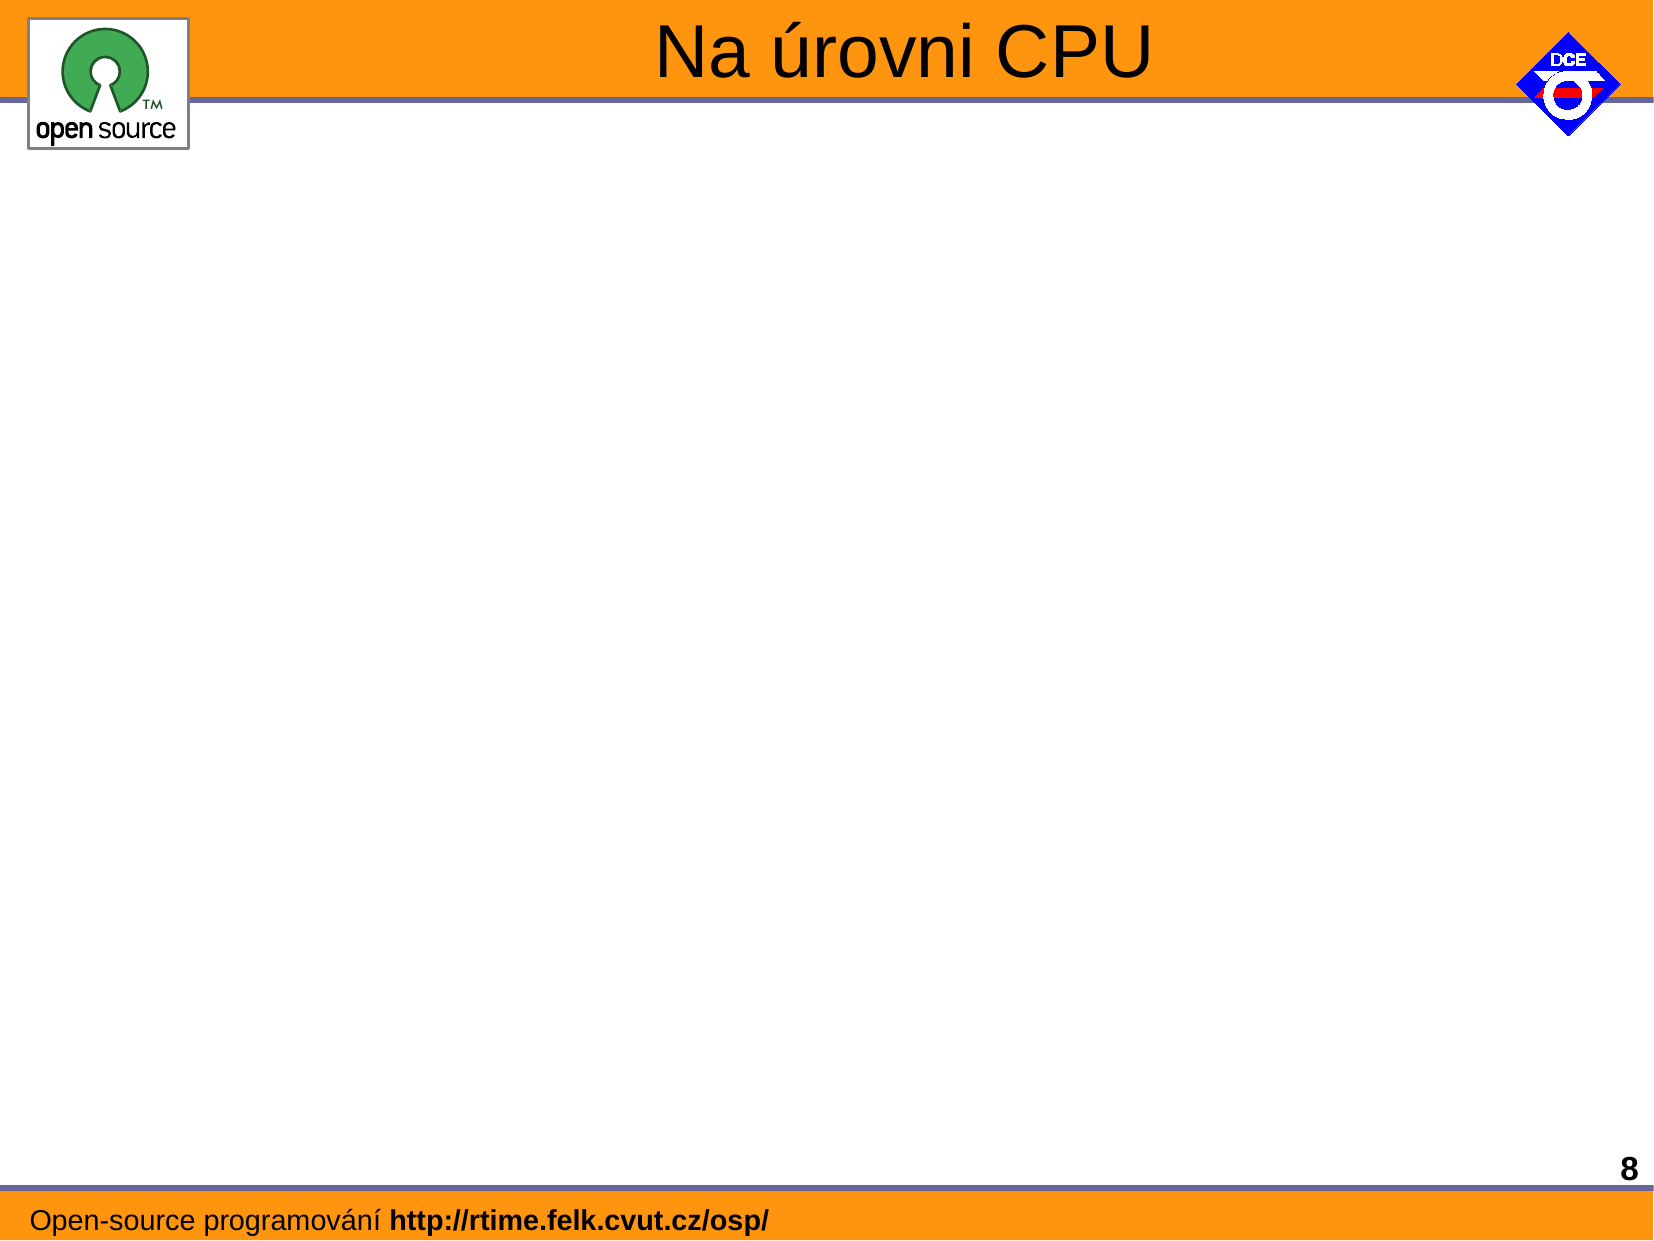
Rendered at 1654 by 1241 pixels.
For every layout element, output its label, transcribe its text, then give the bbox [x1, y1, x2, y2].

title Na úrovni CPU [178, 4, 1631, 98]
